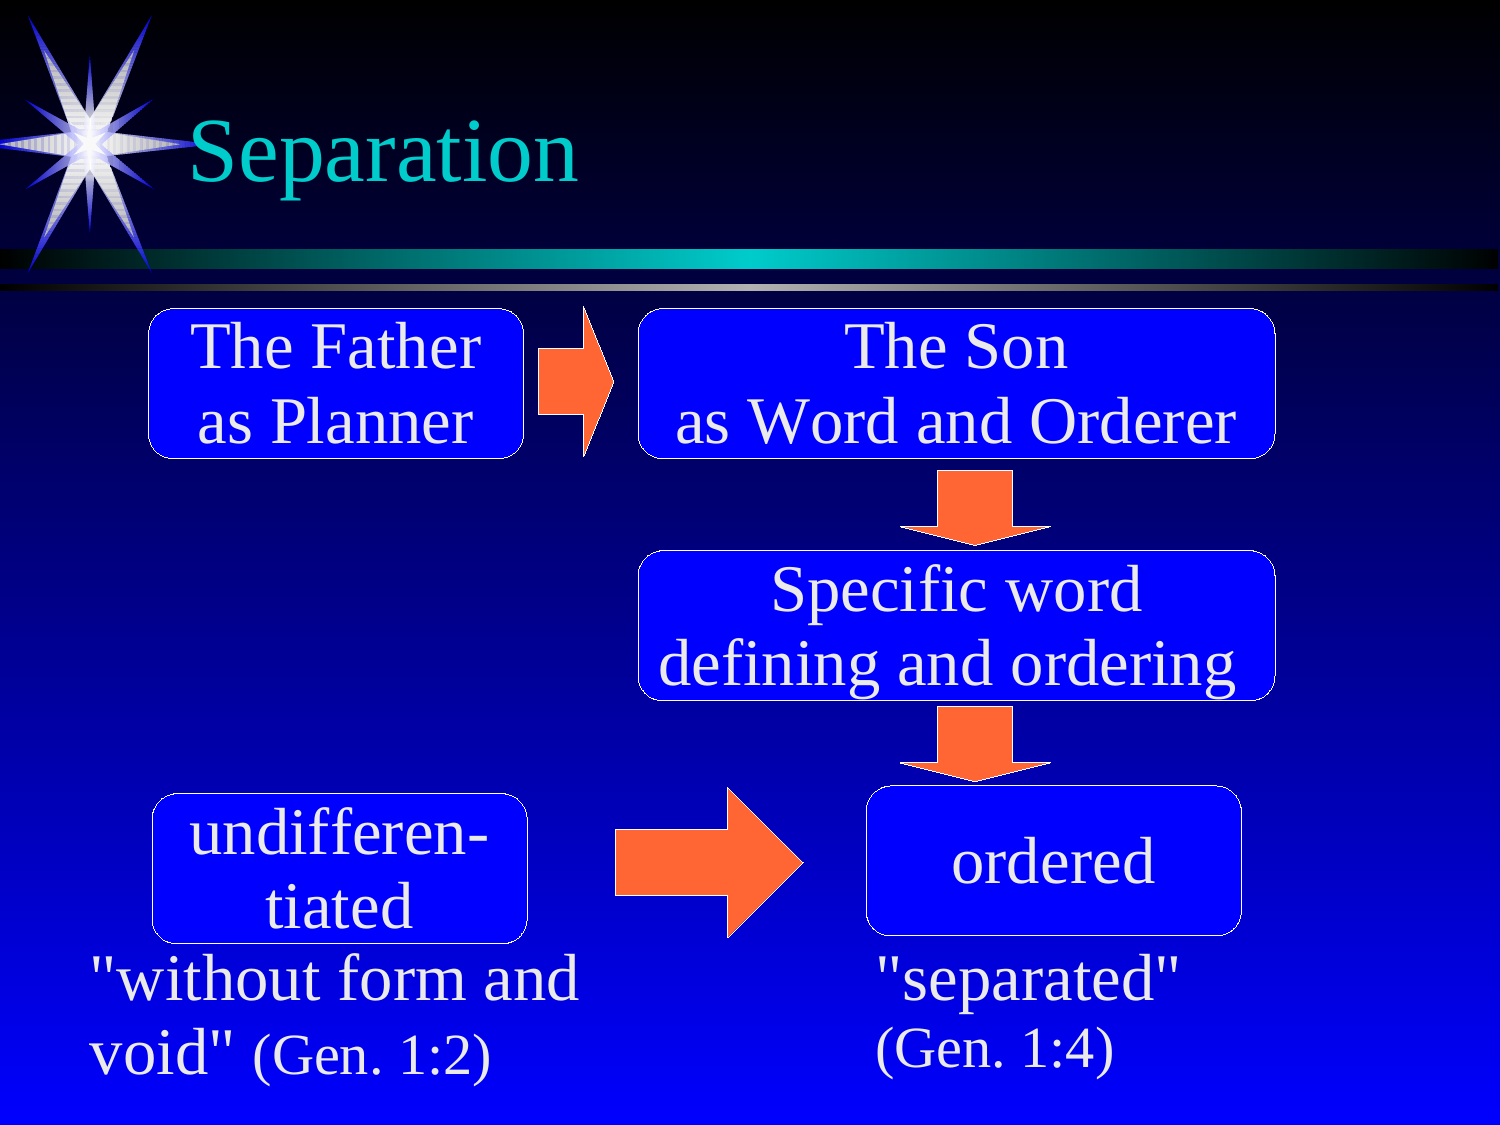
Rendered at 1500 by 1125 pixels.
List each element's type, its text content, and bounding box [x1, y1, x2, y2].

text_box [615, 787, 804, 938]
text_box "separated" (Gen. 1:4) [860, 933, 1423, 1088]
text_box undifferen- tiated [152, 793, 528, 933]
text_box Specific word defining and ordering [638, 550, 1276, 701]
text_box [900, 706, 1051, 782]
text_box "without form and void" (Gen. 1:2) [75, 933, 638, 1097]
text_box The Son as Word and Orderer [638, 308, 1276, 459]
text_box The Father as Planner [148, 308, 524, 459]
text_box [538, 306, 614, 457]
text_box ordered [866, 785, 1242, 933]
title Separation [187, 63, 1463, 237]
text_box [900, 470, 1051, 546]
